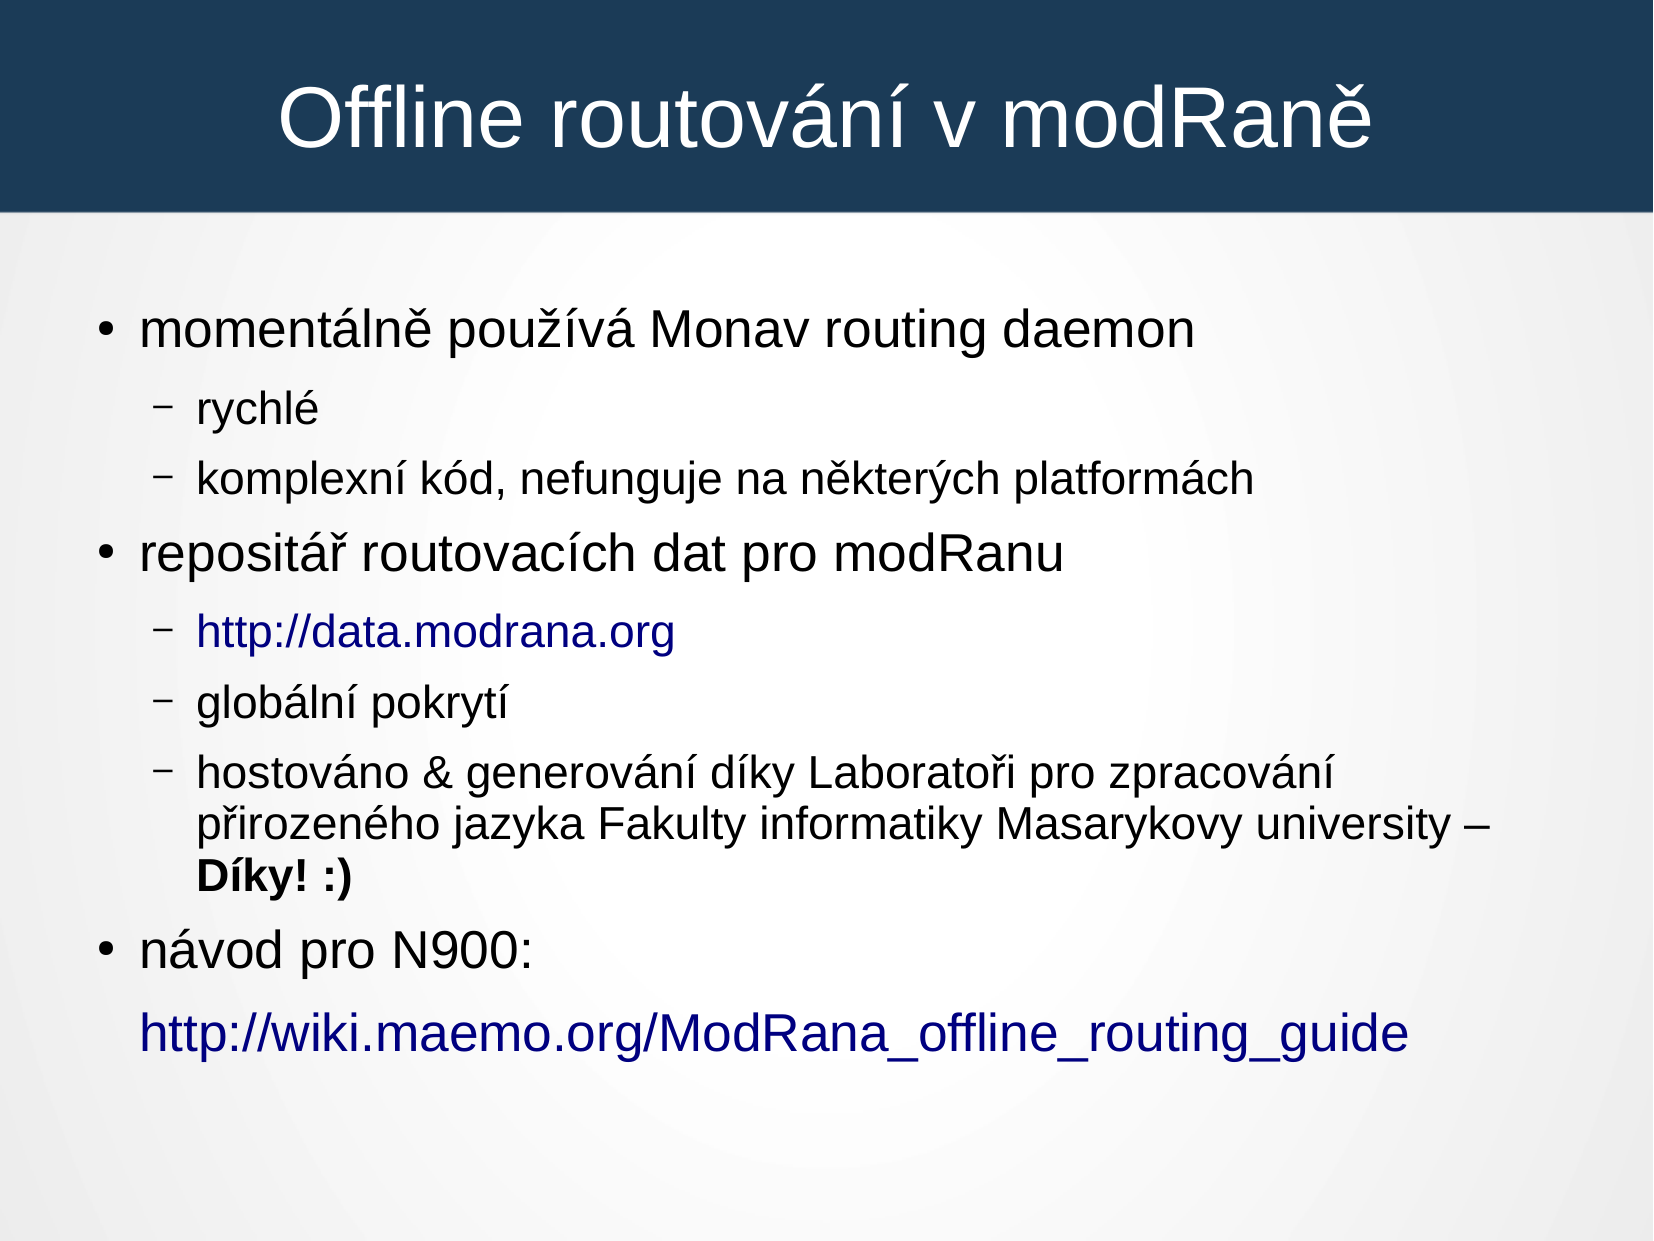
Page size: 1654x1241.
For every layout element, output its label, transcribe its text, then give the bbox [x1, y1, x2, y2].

list momentálně používá Monav routing daemon rychlé komplexní kód, nefunguje na některých platformách repositář routovacích dat pro modRanu http://data.modrana.org globální pokrytí hostováno & generování díky Laboratoři pro zpracování přirozeného jazyka Fakulty informatiky Masarykovy university – Díky! :) návod pro N900: http://wiki.maemo.org/ModRana_offline_routing_guide [82, 299, 1571, 1063]
title Offline routování v modRaně [82, 47, 1571, 189]
picture [0, 0, 1653, 1241]
